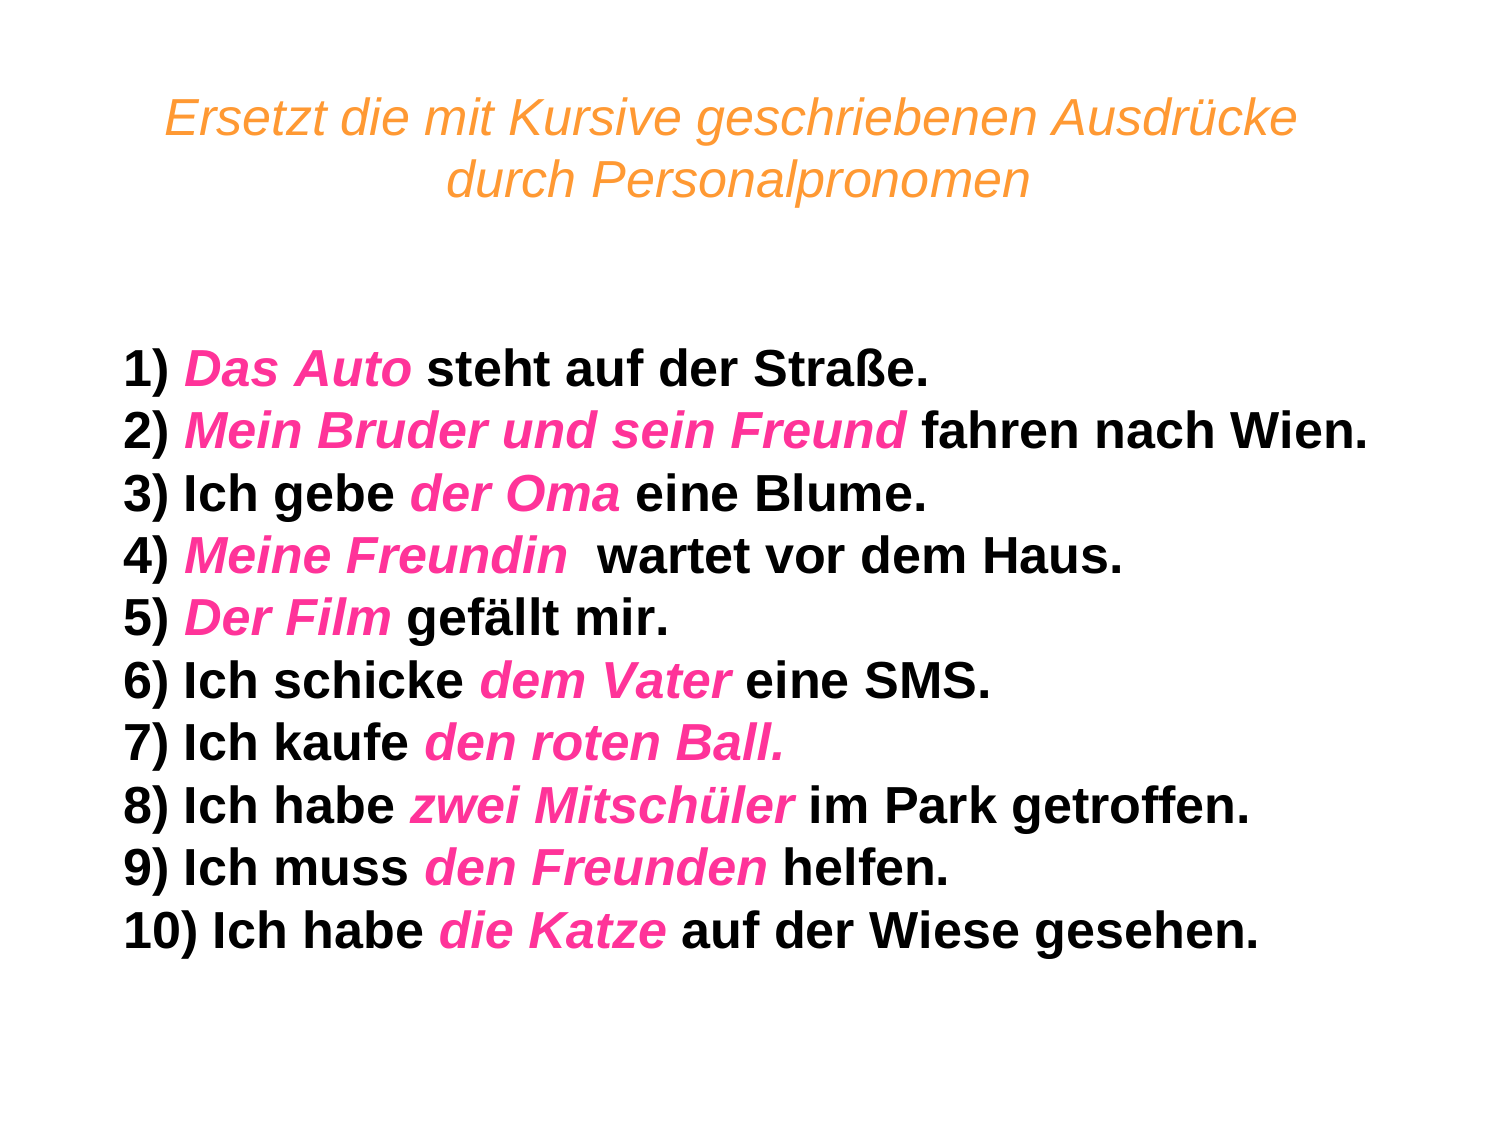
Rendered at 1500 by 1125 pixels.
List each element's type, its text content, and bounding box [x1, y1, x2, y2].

title Ersetzt die mit Kursive geschriebenen Ausdrücke durch Personalpronomen [53, 75, 1426, 316]
text_box 1) Das Auto steht auf der Straße. 2) Mein Bruder und sein Freund fahren nach Wien. 3) Ich gebe der Oma eine Blume. 4) Meine Freundin wartet vor dem Haus. 5) Der Film gefällt mir. 6) Ich schicke dem Vater eine SMS. 7) Ich kaufe den roten Ball. 8) Ich habe zwei Mitschüler im Park getroffen. 9) Ich muss den Freunden helfen. 10) Ich habe die Katze auf der Wiese gesehen. [108, 326, 1385, 1092]
